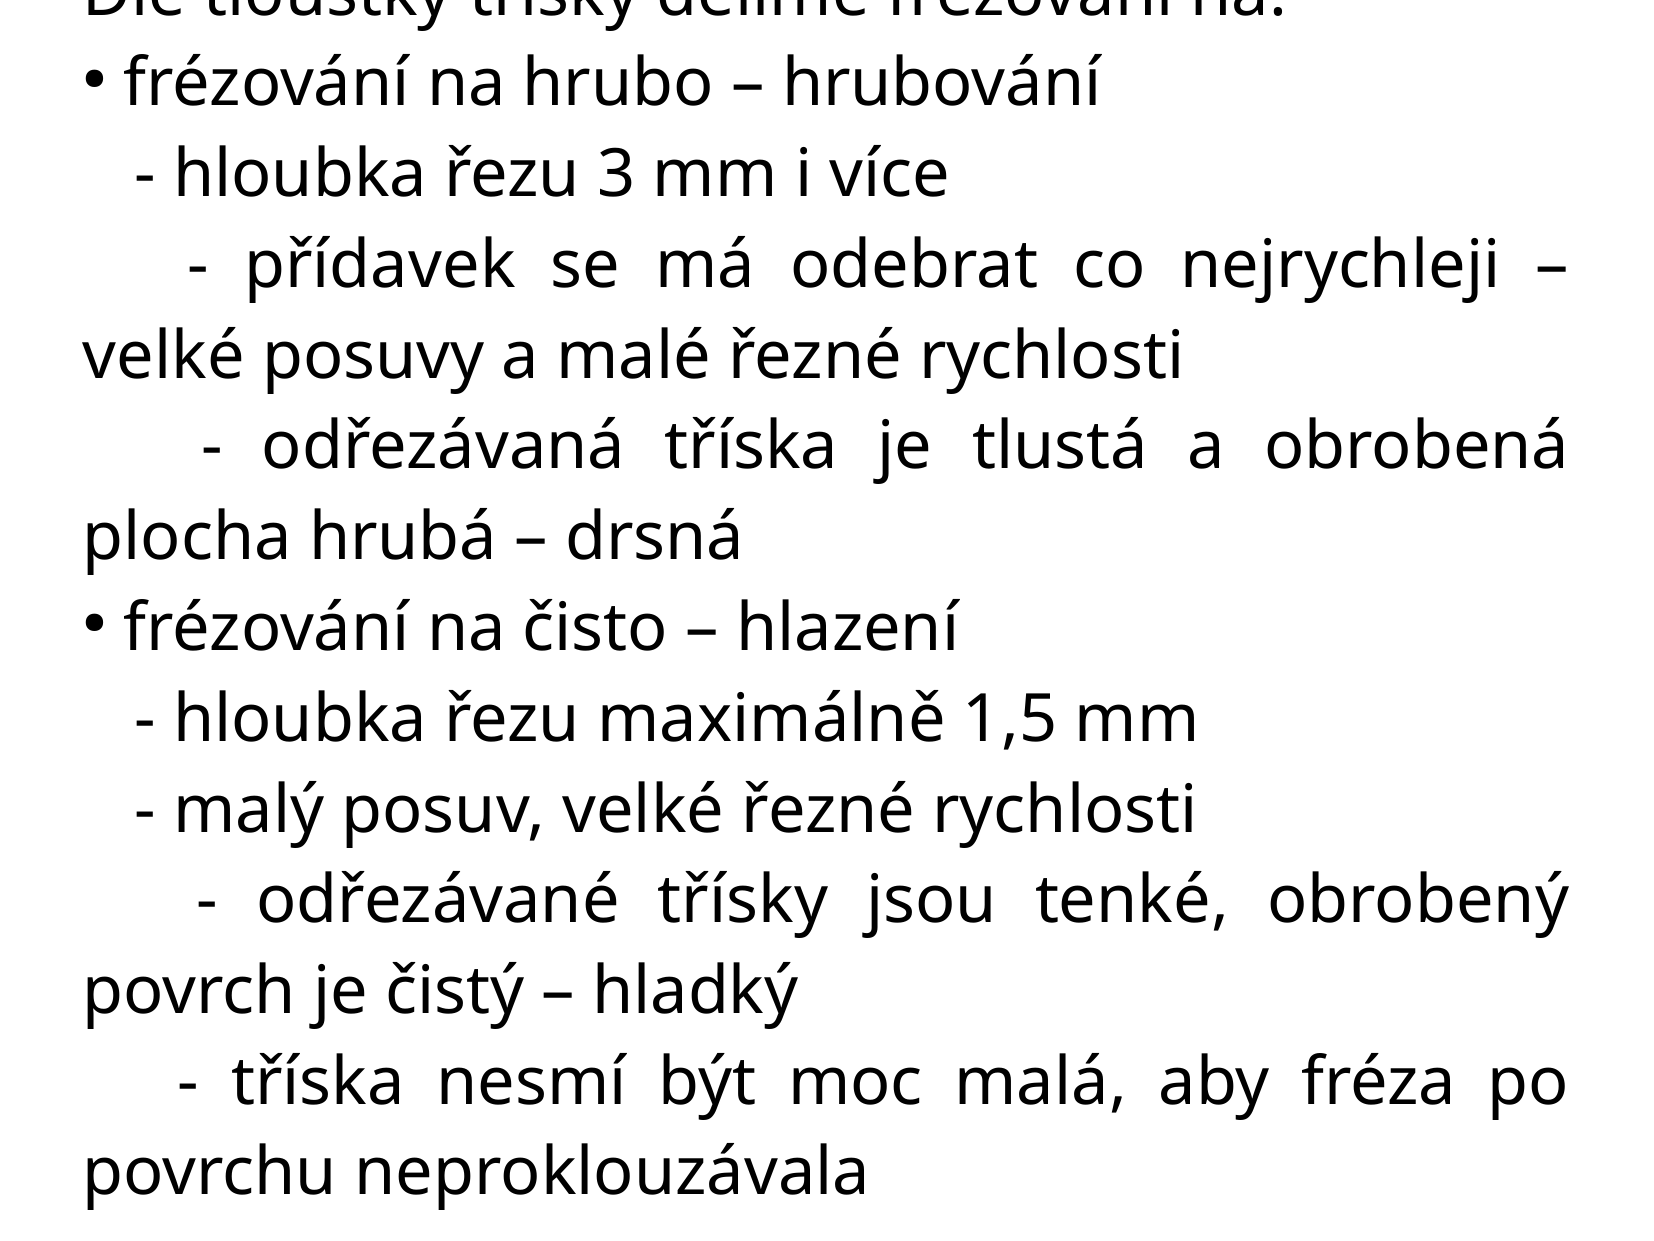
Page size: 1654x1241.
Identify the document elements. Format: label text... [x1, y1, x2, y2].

subtitle Dle tloušťky třísky dělíme frézování na: frézování na hrubo – hrubování - hloubka řezu 3 mm i více - přídavek se má odebrat co nejrychleji – velké posuvy a malé řezné rychlosti - odřezávaná tříska je tlustá a obrobená plocha hrubá – drsná frézování na čisto – hlazení - hloubka řezu maximálně 1,5 mm - malý posuv, velké řezné rychlosti - odřezávané třísky jsou tenké, obrobený povrch je čistý – hladký - tříska nesmí být moc malá, aby fréza po povrchu neproklouzávala [82, 36, 1571, 1122]
